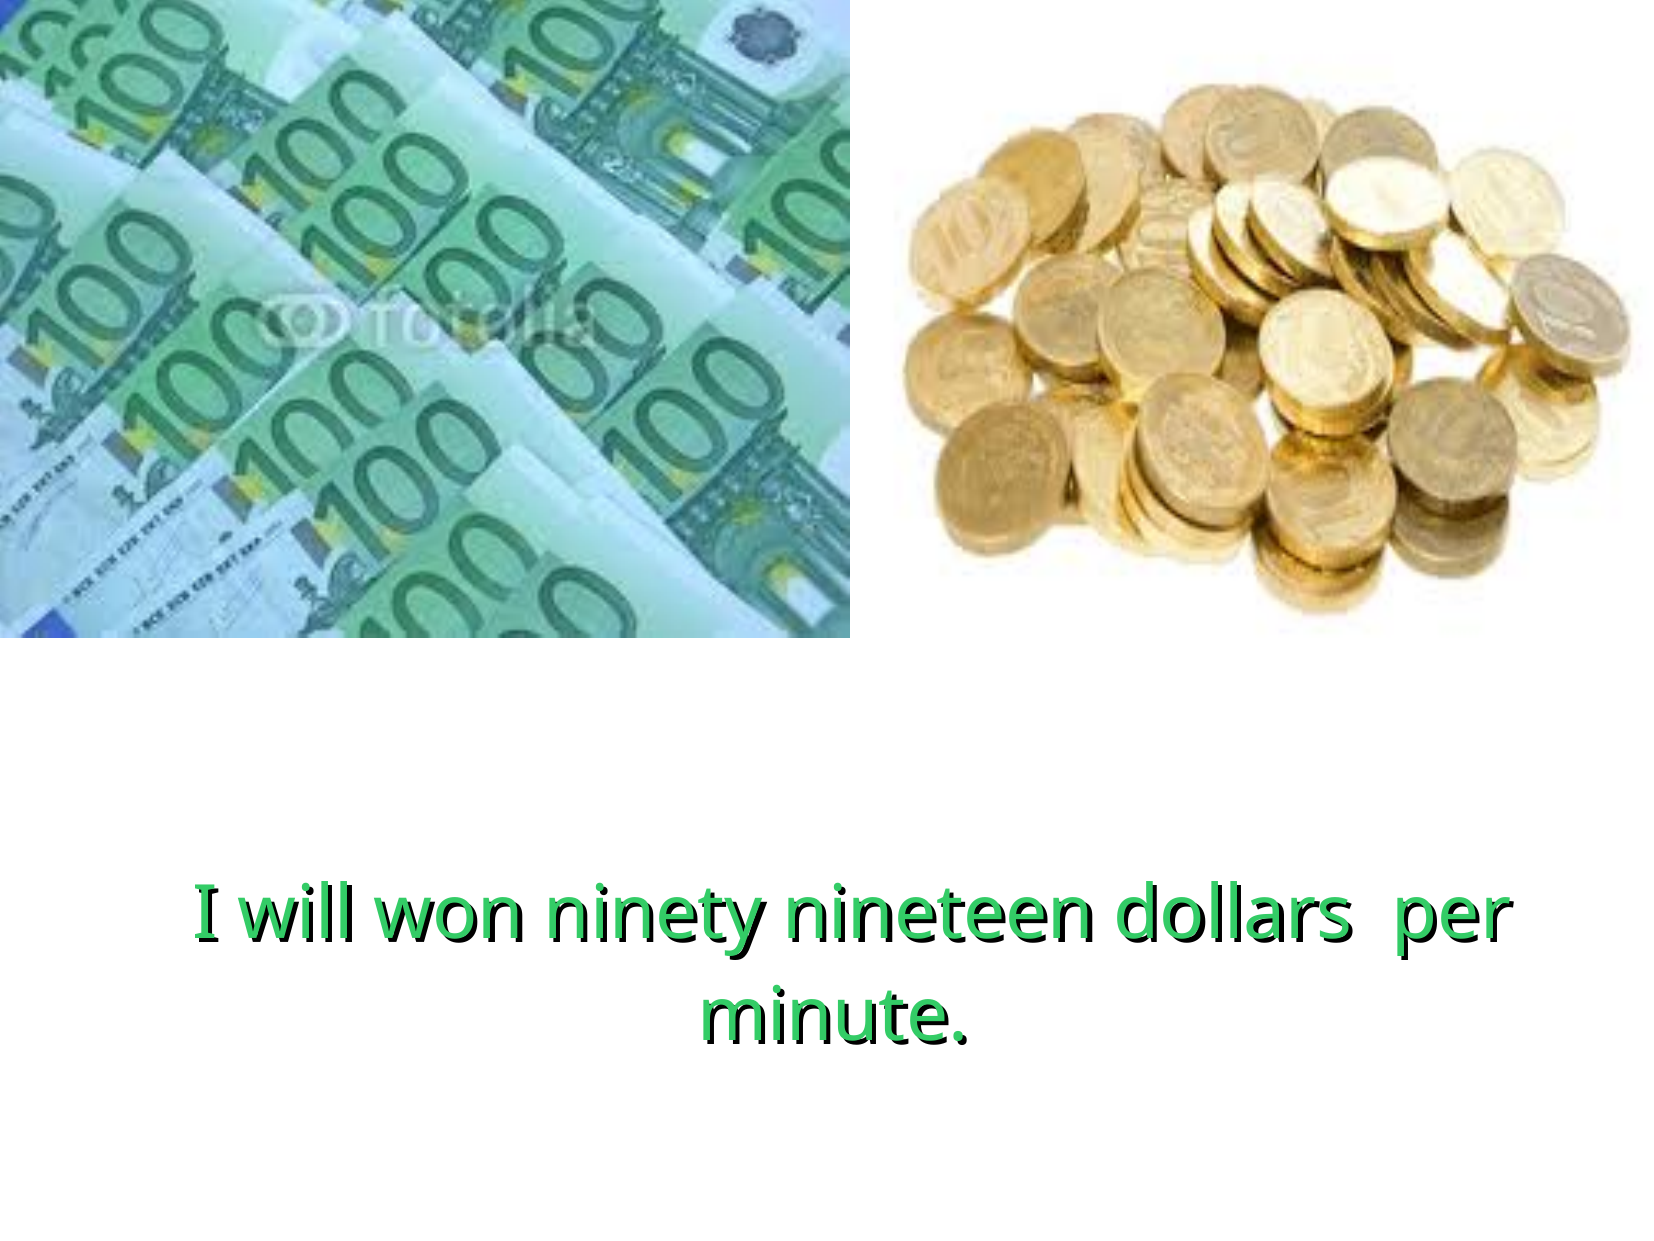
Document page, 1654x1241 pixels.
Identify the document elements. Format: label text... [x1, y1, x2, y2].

picture [0, 0, 1654, 638]
text_box I will won ninety nineteen dollars per minute. [35, 850, 1630, 1075]
